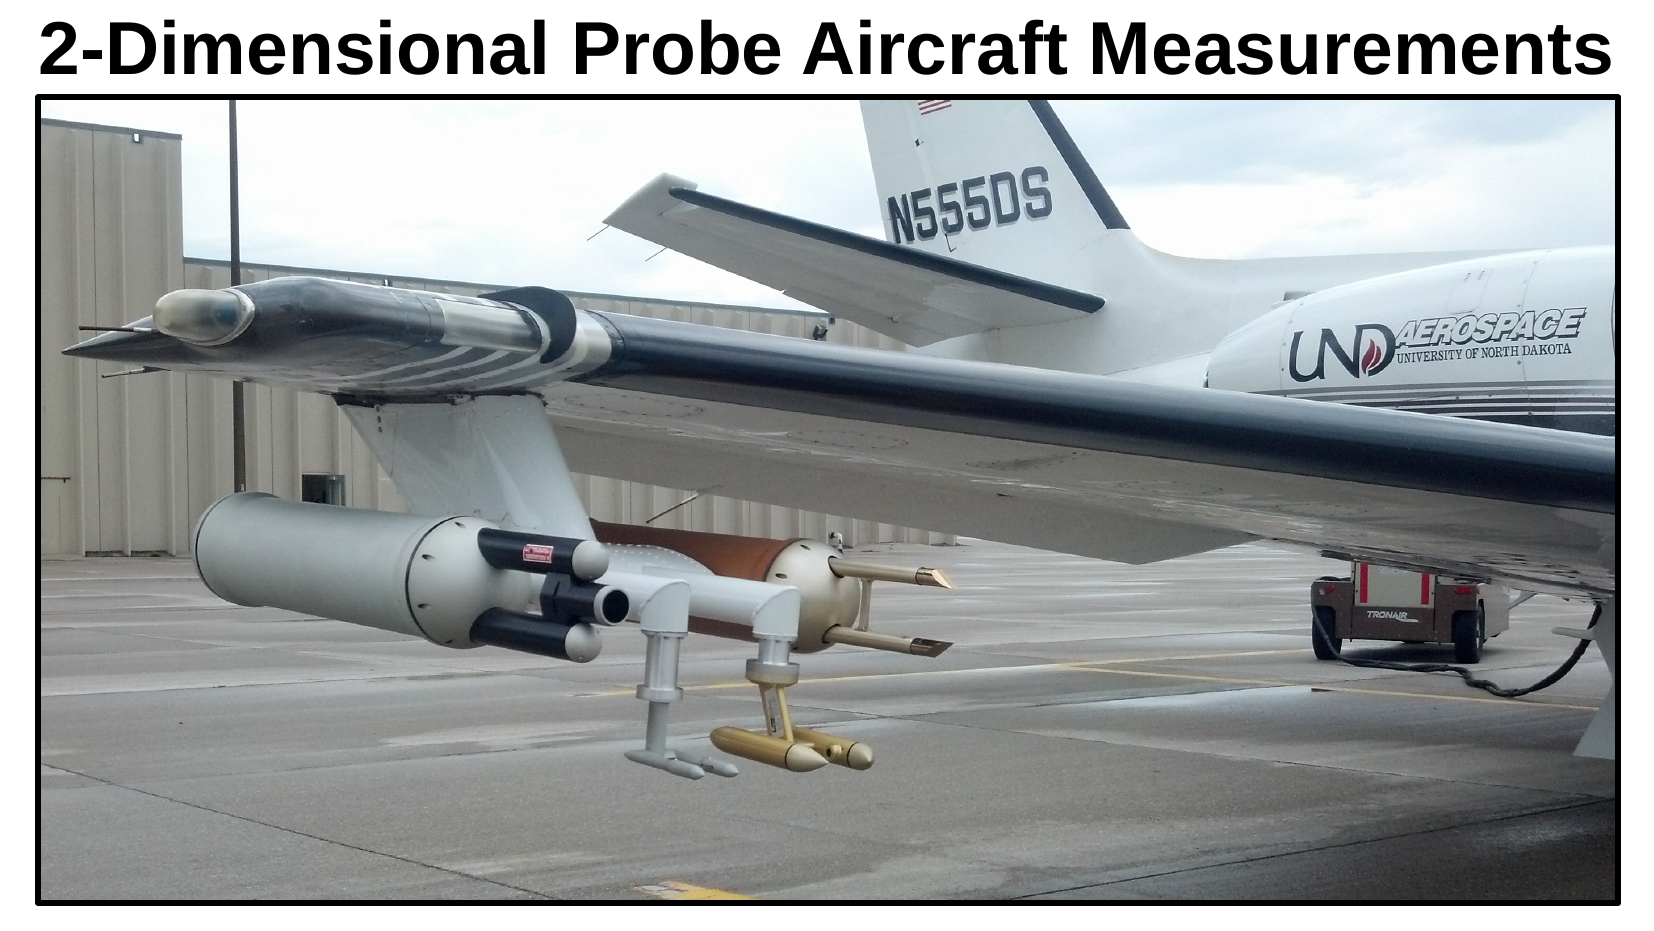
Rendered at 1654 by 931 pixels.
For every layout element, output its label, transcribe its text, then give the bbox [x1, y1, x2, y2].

picture [40, 100, 1616, 901]
text_box 2-Dimensional Probe Aircraft Measurements [0, 8, 1654, 92]
